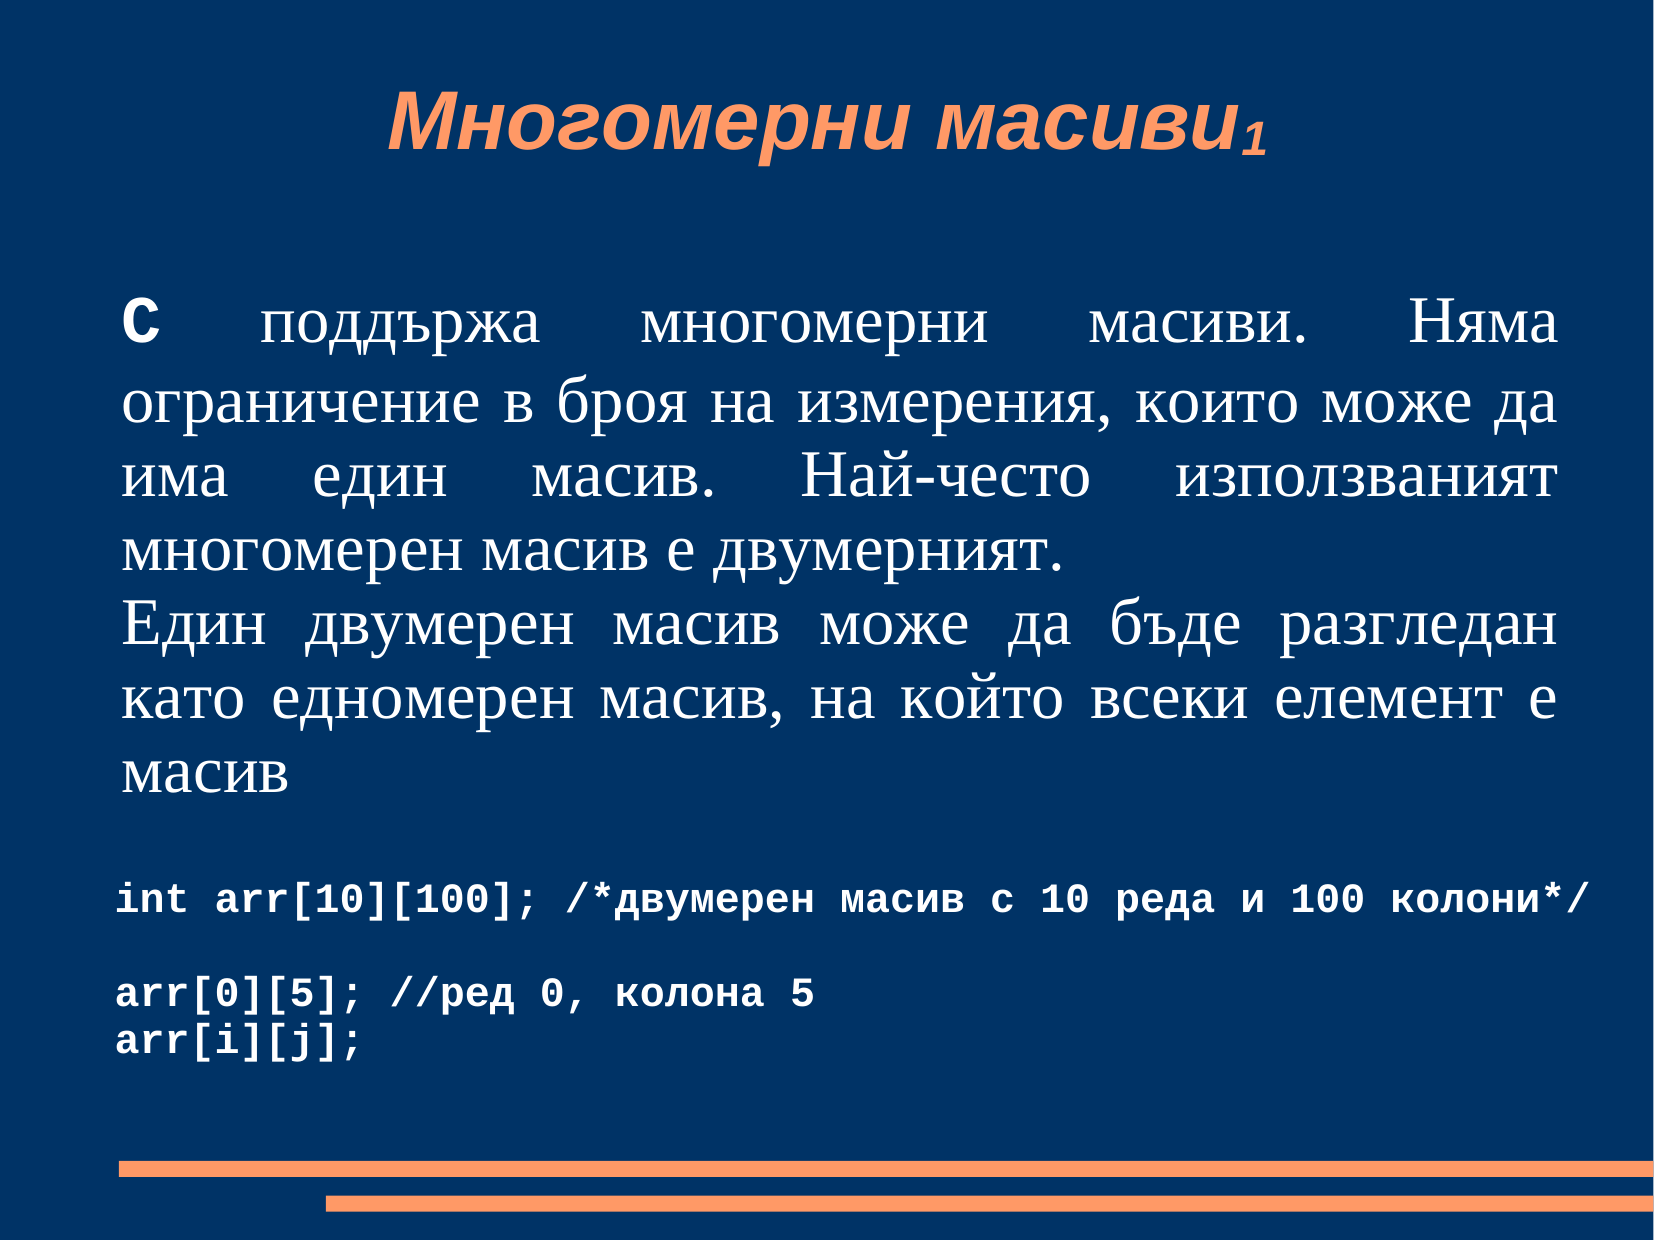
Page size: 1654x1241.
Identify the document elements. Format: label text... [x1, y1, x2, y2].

title Многомерни масиви1 [121, 16, 1534, 224]
subtitle С поддържа многомерни масиви. Няма ограничение в броя на измерения, които може да има един масив. Най-често използваният многомерен масив е двумерният. Един двумерен масив може да бъде разгледан като едномерен масив, на който всеки елемент е масив [121, 283, 1561, 808]
text_box int arr[10][100]; /*двумерен масив с 10 реда и 100 колони*/ arr[0][5]; //ред 0, колона 5 arr[i][j]; [99, 870, 1621, 1160]
